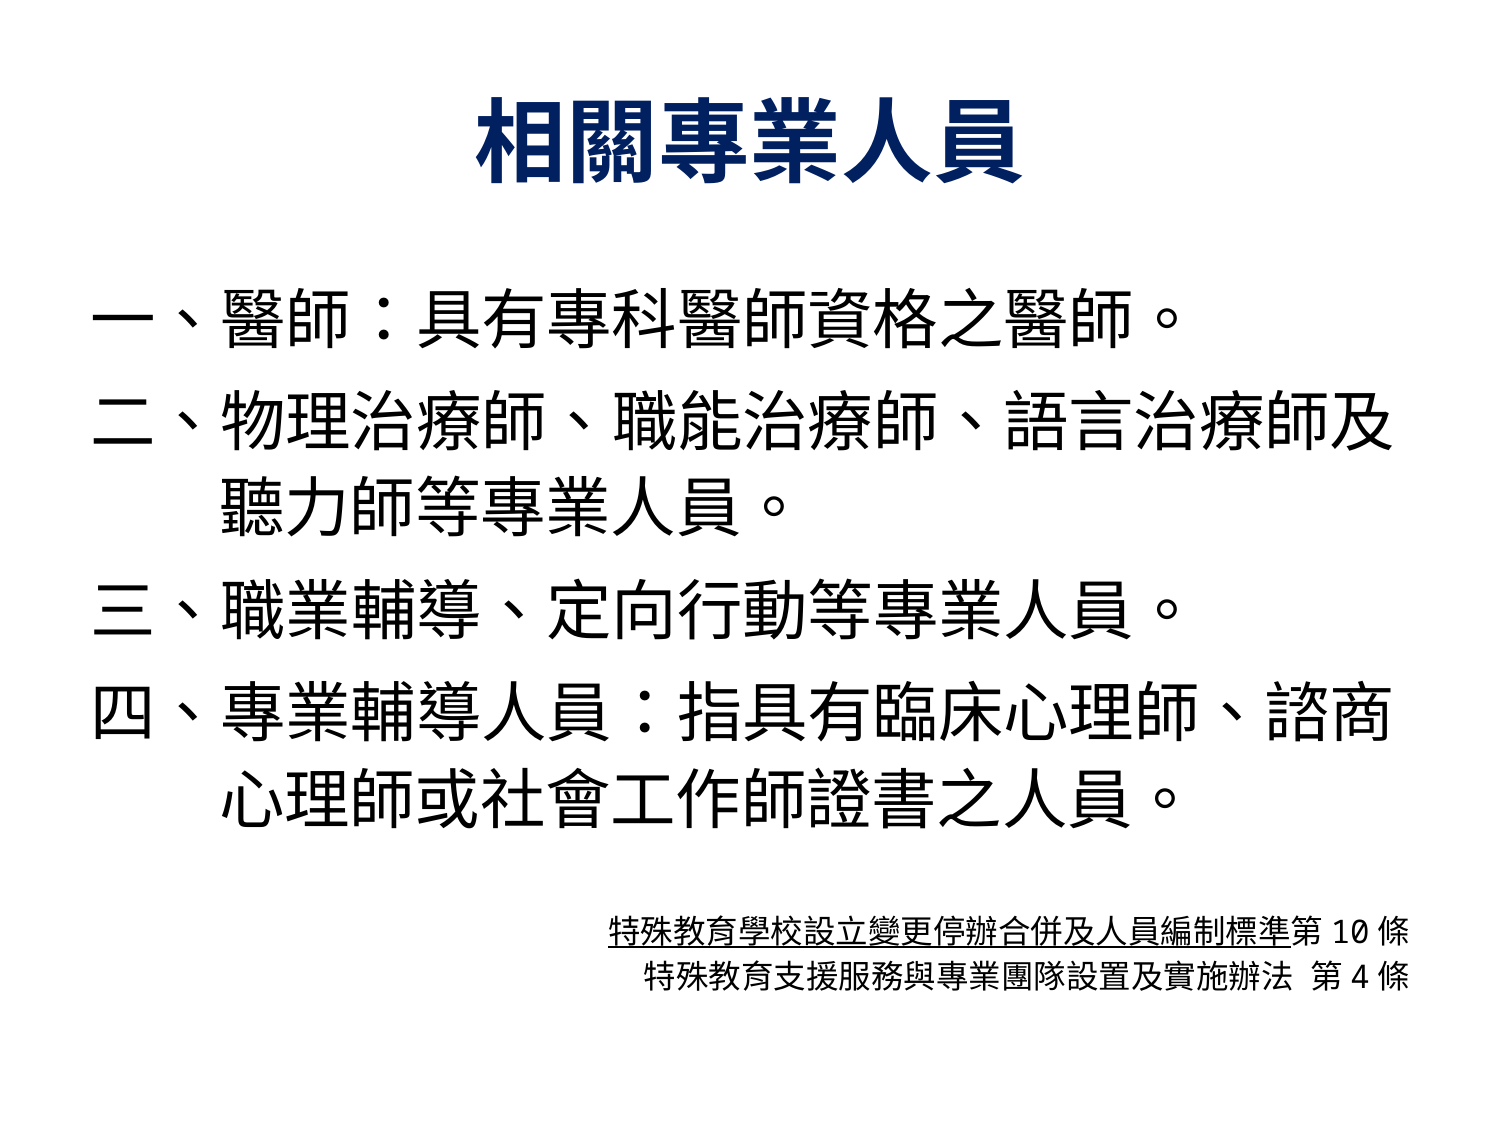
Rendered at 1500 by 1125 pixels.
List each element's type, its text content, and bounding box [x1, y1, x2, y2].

title 相關專業人員 [75, 45, 1425, 233]
list 一、醫師：具有專科醫師資格之醫師。 二、物理治療師、職能治療師、語言治療師及聽力師等專業人員。 三、職業輔導、定向行動等專業人員。 四、專業輔導人員：指具有臨床心理師、諮商心理師或社會工作師證書之人員。 特殊教育學校設立變更停辦合併及人員編制標準第10條 特殊教育支援服務與專業團隊設置及實施辦法 第4條 [75, 262, 1425, 1005]
